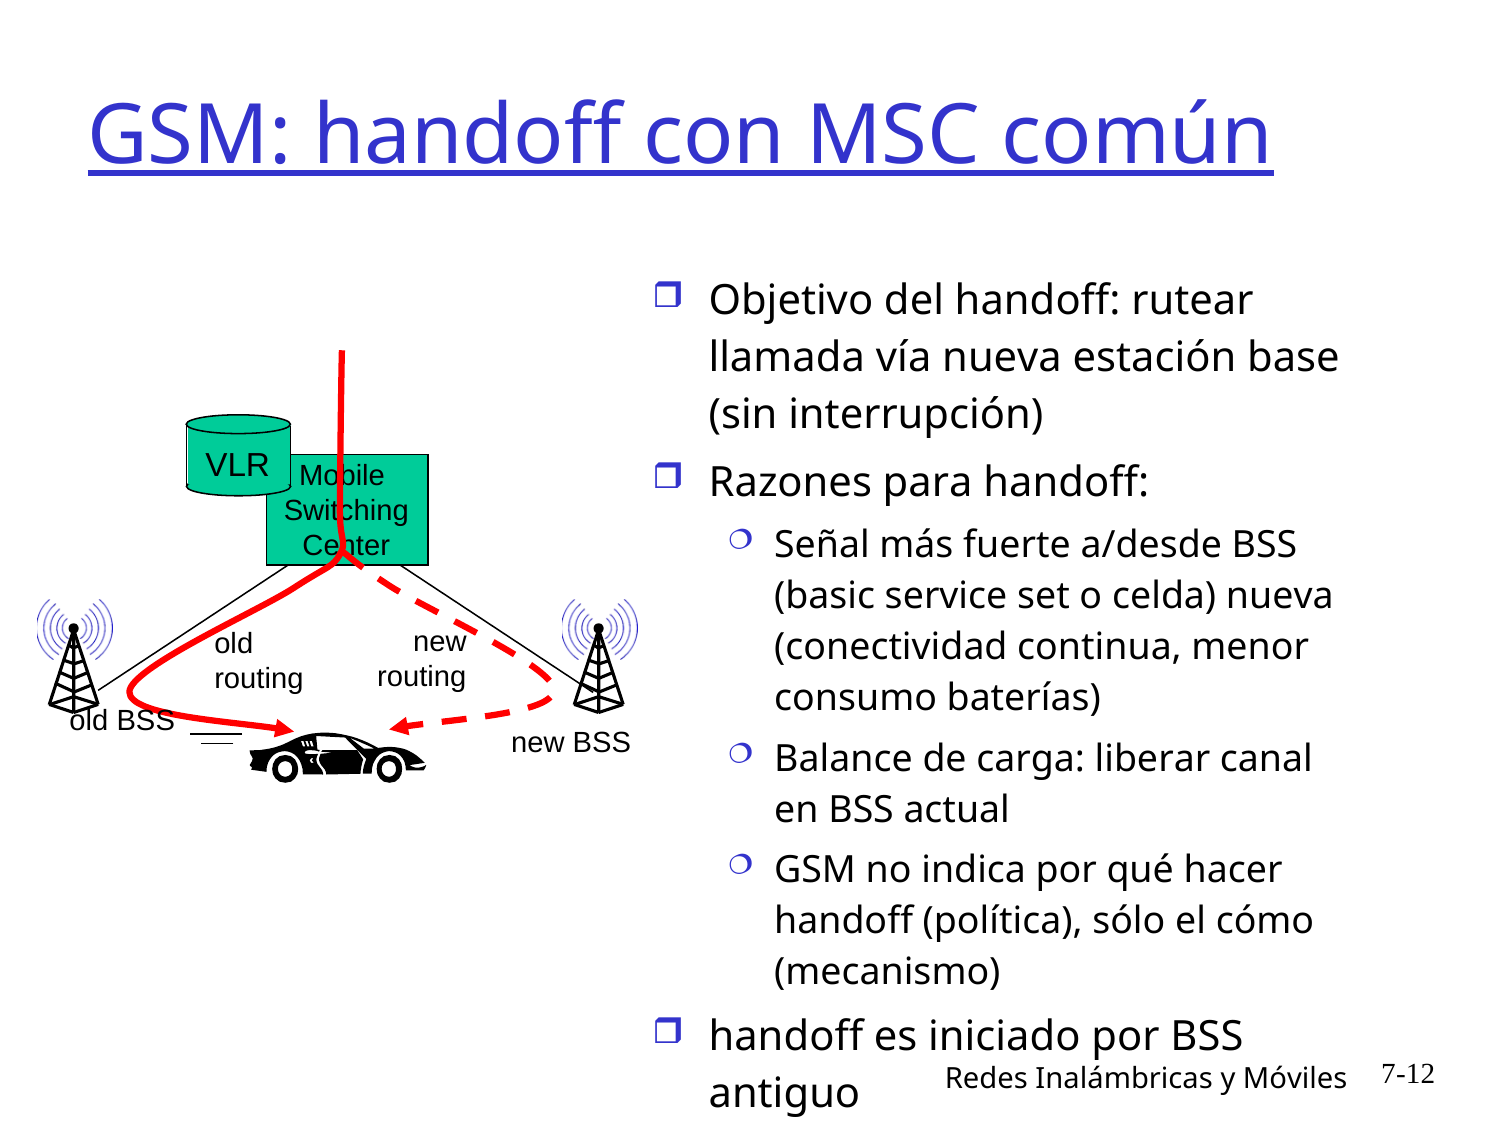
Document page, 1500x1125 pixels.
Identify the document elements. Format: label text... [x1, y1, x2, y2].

text_box VLR [190, 435, 286, 492]
list Objetivo del handoff: rutear llamada vía nueva estación base (sin interrupción) Razones para handoff: Señal más fuerte a/desde BSS (basic service set o celda) nueva (conectividad continua, menor consumo baterías) Balance de carga: liberar canal en BSS actual GSM no indica por qué hacer handoff (política), sólo el cómo (mecanismo) handoff es iniciado por BSS antiguo [637, 262, 1363, 1069]
text_box new BSS [496, 715, 637, 766]
picture [249, 726, 427, 783]
text_box [594, 624, 603, 633]
title GSM: handoff con MSC común [87, 23, 1363, 239]
picture [562, 599, 638, 660]
text_box Mobile Switching Center [266, 448, 339, 570]
picture [37, 599, 113, 660]
text_box old BSS [54, 693, 190, 745]
text_box old routing [199, 616, 319, 702]
text_box [69, 624, 78, 633]
text_box old BSS [54, 693, 72, 701]
text_box old BSS [76, 693, 95, 701]
text_box new routing [362, 614, 482, 700]
text_box Mobile Switching Center [343, 448, 427, 570]
